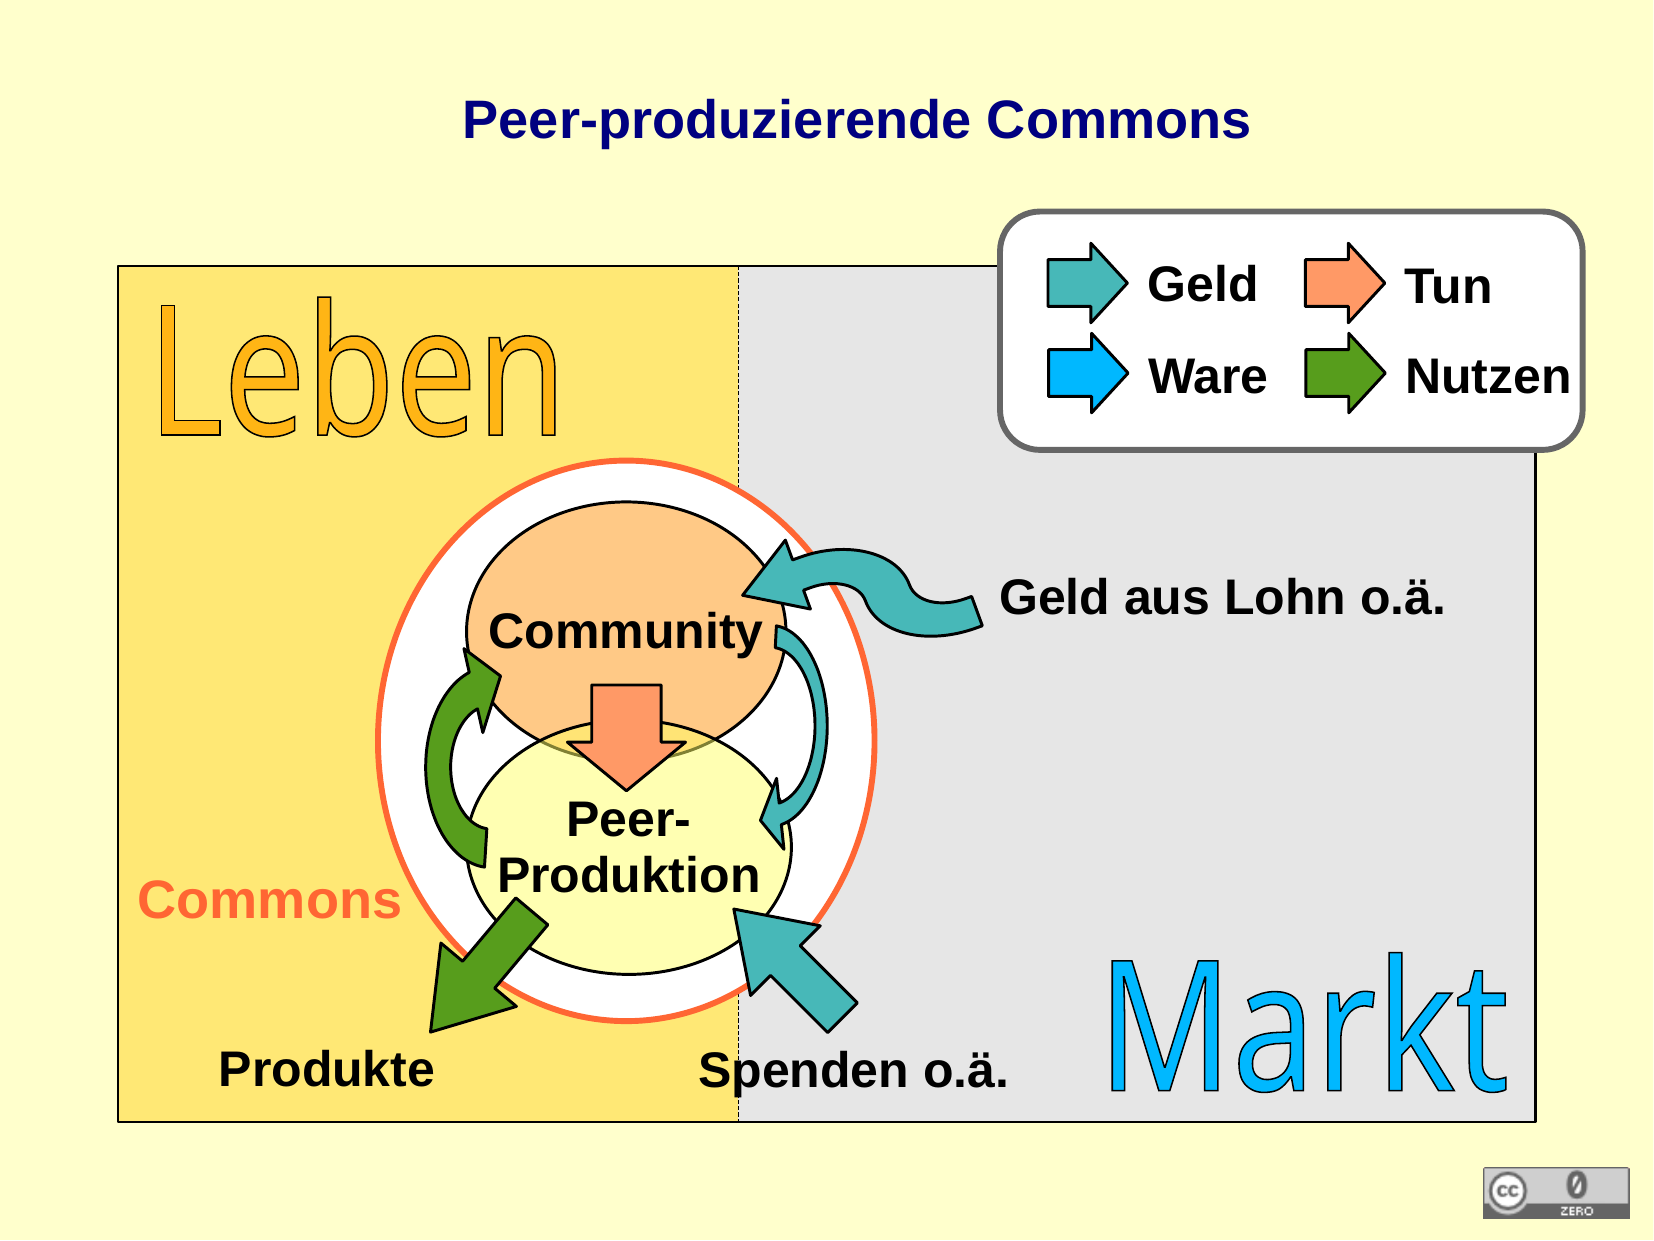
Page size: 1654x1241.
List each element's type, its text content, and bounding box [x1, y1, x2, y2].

text_box Ware [1133, 341, 1293, 417]
text_box Commons [122, 862, 438, 943]
text_box Leben [231, 335, 299, 437]
text_box Community [466, 501, 786, 741]
text_box Markt [1457, 970, 1506, 1093]
text_box Geld [1132, 249, 1283, 325]
text_box Markt [1112, 960, 1218, 1091]
title Peer-produzierende Commons [121, 61, 1595, 178]
text_box Geld aus Lohn o.ä. [984, 562, 1462, 634]
text_box Leben [317, 297, 387, 437]
text_box Leben [489, 335, 555, 436]
text_box Leben [161, 305, 220, 436]
picture [1483, 1167, 1630, 1219]
text_box Markt [1238, 991, 1304, 1093]
text_box Spenden o.ä. [683, 1034, 1052, 1111]
text_box Produkte [203, 1033, 470, 1110]
text_box Markt [1389, 952, 1455, 1091]
text_box Markt [1327, 991, 1375, 1091]
text_box Nutzen [1390, 341, 1599, 417]
text_box Leben [402, 335, 470, 437]
text_box [119, 211, 1583, 1121]
text_box Peer- Produktion [467, 722, 792, 975]
text_box Tun [1390, 251, 1515, 327]
